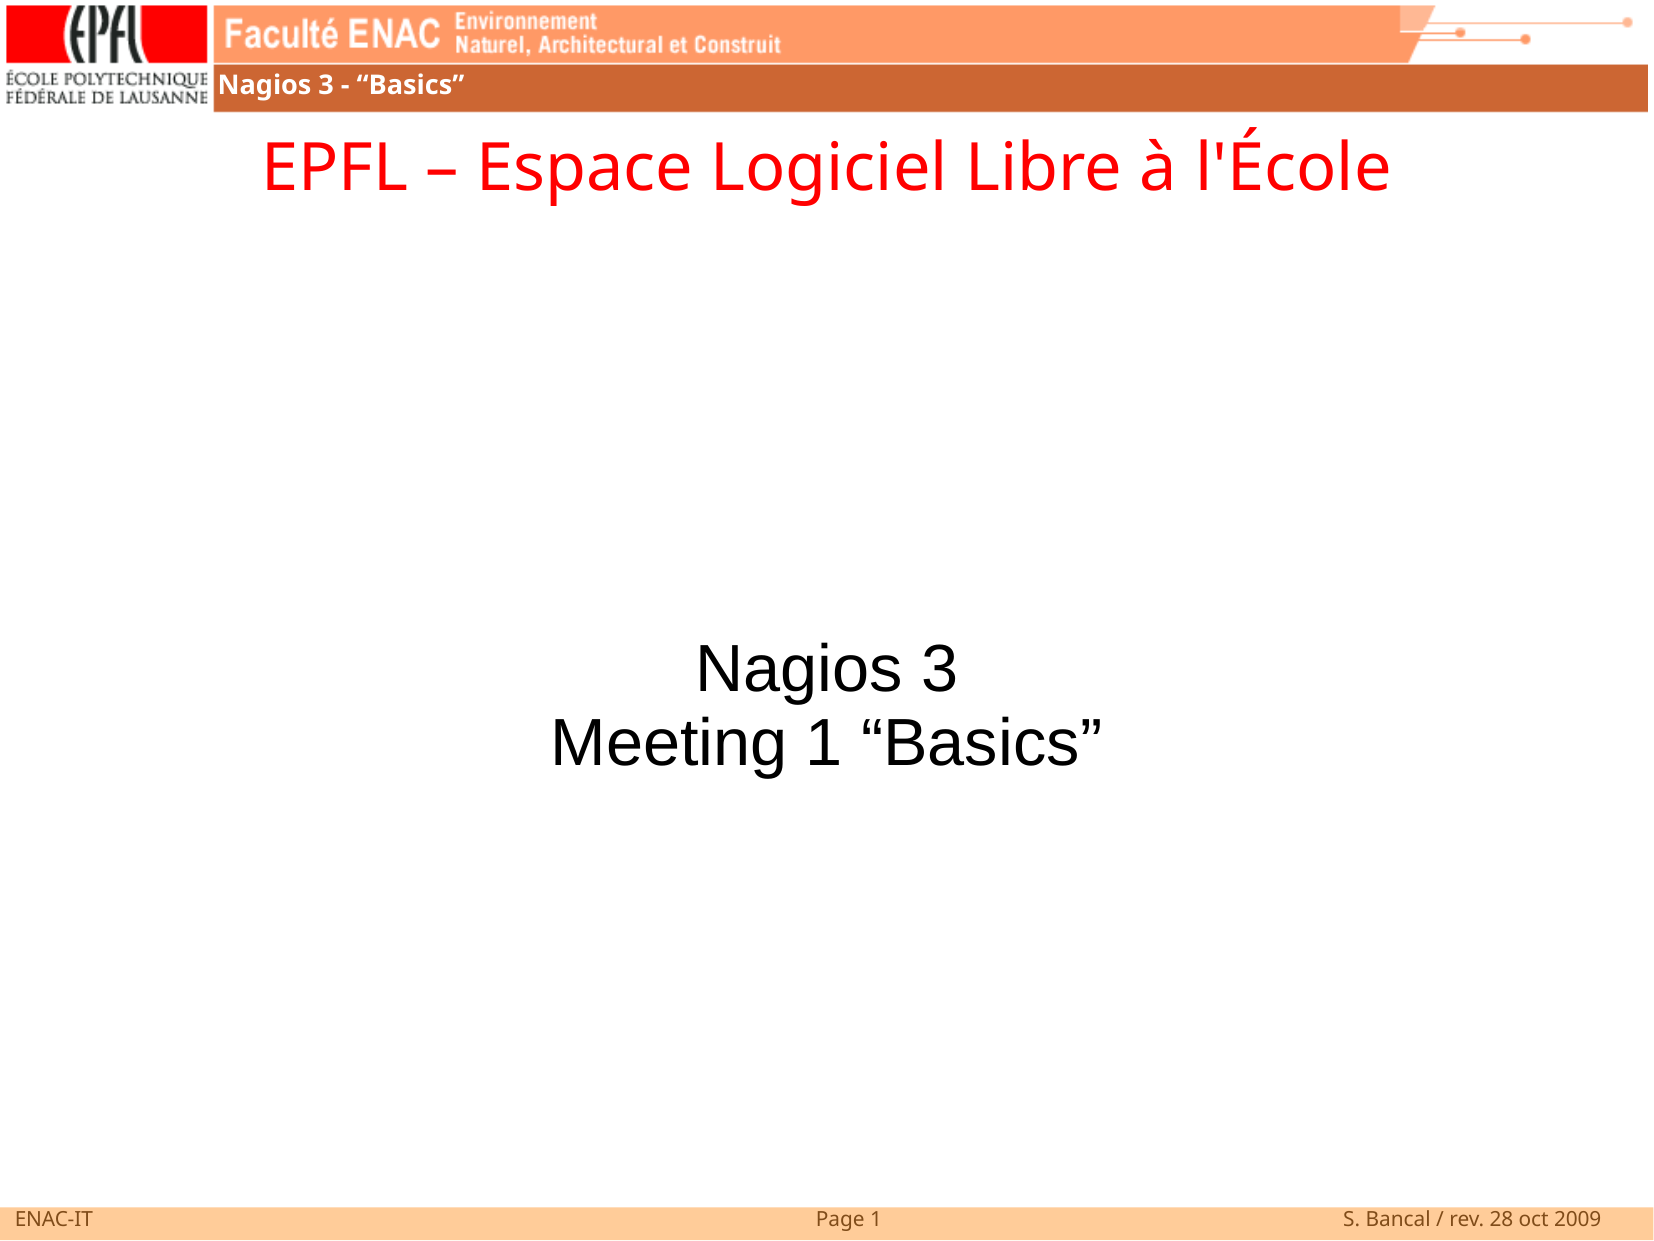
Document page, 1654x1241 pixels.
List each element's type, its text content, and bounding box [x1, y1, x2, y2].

subtitle Nagios 3 Meeting 1 “Basics” [0, 216, 1654, 1195]
title EPFL – Espace Logiciel Libre à l'École [0, 117, 1654, 212]
picture [0, 0, 1648, 114]
